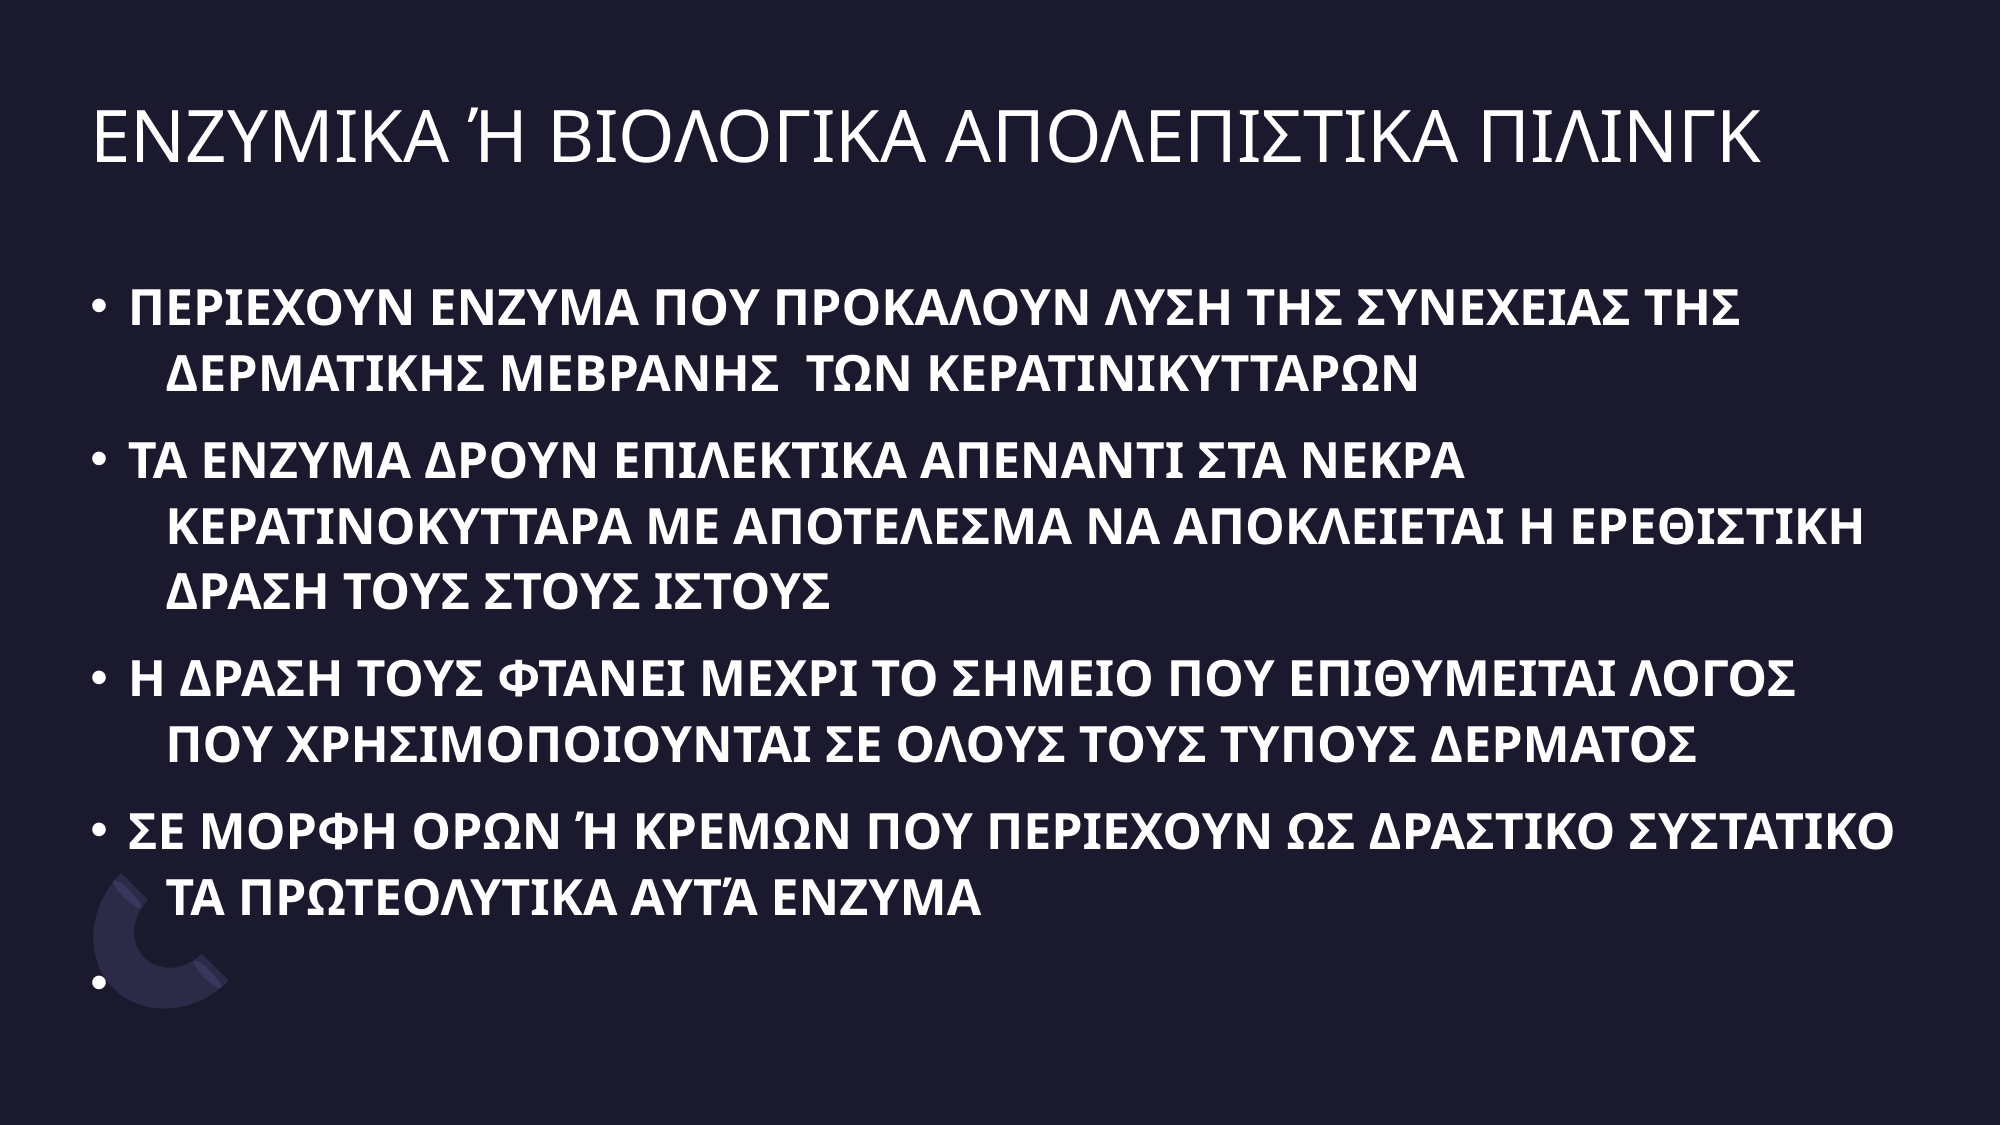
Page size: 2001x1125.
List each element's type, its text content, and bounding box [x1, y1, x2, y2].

list ΠΕΡΙΕΧΟΥΝ ΕΝΖΥΜΑ ΠΟΥ ΠΡΟΚΑΛΟΥΝ ΛΥΣΗ ΤΗΣ ΣΥΝΕΧΕΙΑΣ ΤΗΣ ΔΕΡΜΑΤΙΚΗΣ ΜΕΒΡΑΝΗΣ ΤΩΝ ΚΕΡΑΤΙΝΙΚΥΤΤΑΡΩΝ ΤΑ ΕΝΖΥΜΑ ΔΡΟΥΝ ΕΠΙΛΕΚΤΙΚΑ ΑΠΕΝΑΝΤΙ ΣΤΑ ΝΕΚΡΑ ΚΕΡΑΤΙΝΟΚΥΤΤΑΡΑ ΜΕ ΑΠΟΤΕΛΕΣΜΑ ΝΑ ΑΠΟΚΛΕΙΕΤΑΙ Η ΕΡΕΘΙΣΤΙΚΗ ΔΡΑΣΗ ΤΟΥΣ ΣΤΟΥΣ ΙΣΤΟΥΣ Η ΔΡΑΣΗ ΤΟΥΣ ΦΤΑΝΕΙ ΜΕΧΡΙ ΤΟ ΣΗΜΕΙΟ ΠΟΥ ΕΠΙΘΥΜΕΙΤΑΙ ΛΟΓΟΣ ΠΟΥ ΧΡΗΣΙΜΟΠΟΙΟΥΝΤΑΙ ΣΕ ΟΛΟΥΣ ΤΟΥΣ ΤΥΠΟΥΣ ΔΕΡΜΑΤΟΣ ΣΕ ΜΟΡΦΗ ΟΡΩΝ Ή ΚΡΕΜΩΝ ΠΟΥ ΠΕΡΙΕΧΟΥΝ ΩΣ ΔΡΑΣΤΙΚΟ ΣΥΣΤΑΤΙΚΟ ΤΑ ΠΡΩΤΕΟΛΥΤΙΚΑ ΑΥΤΆ ΕΝΖΥΜΑ [90, 269, 1910, 1000]
title ΕΝΖΥΜΙΚΑ Ή ΒΙΟΛΟΓΙΚΑ ΑΠΟΛΕΠΙΣΤΙΚΑ ΠΙΛΙΝΓΚ [90, 90, 1910, 234]
